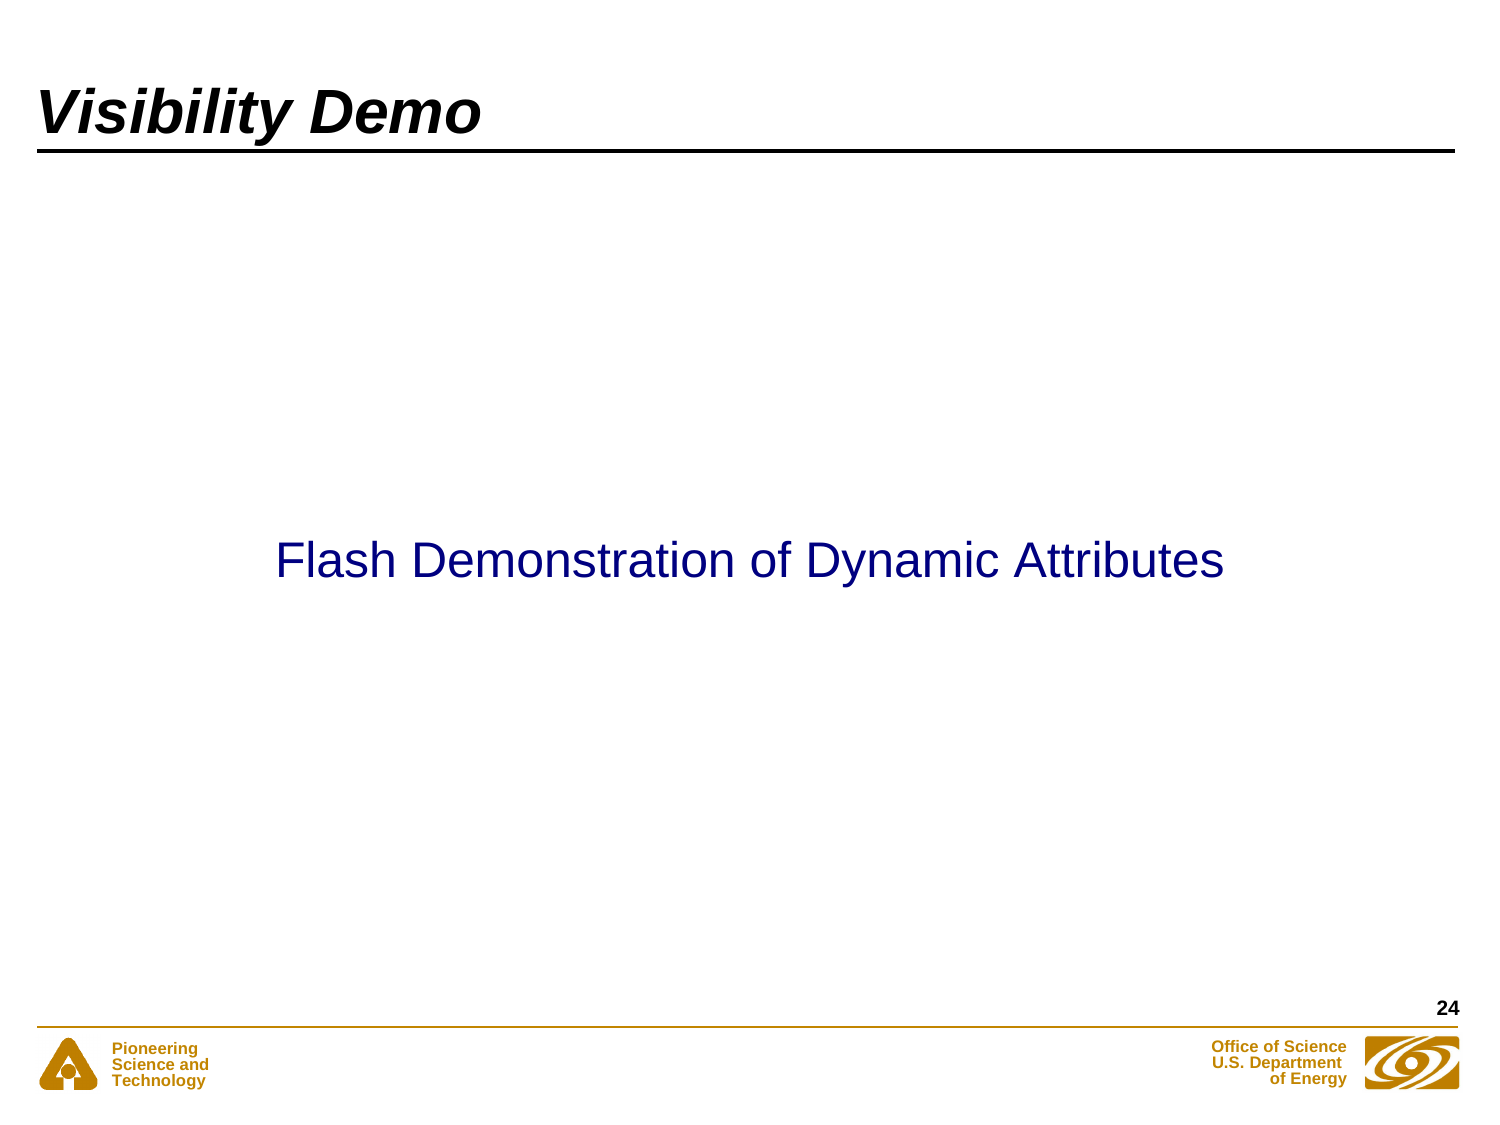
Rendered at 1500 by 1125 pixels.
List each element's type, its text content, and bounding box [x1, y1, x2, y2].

text_box Flash Demonstration of Dynamic Attributes [229, 524, 1271, 601]
title Visibility Demo [21, 75, 1459, 154]
picture [35, 1034, 101, 1094]
picture [1362, 1032, 1463, 1093]
